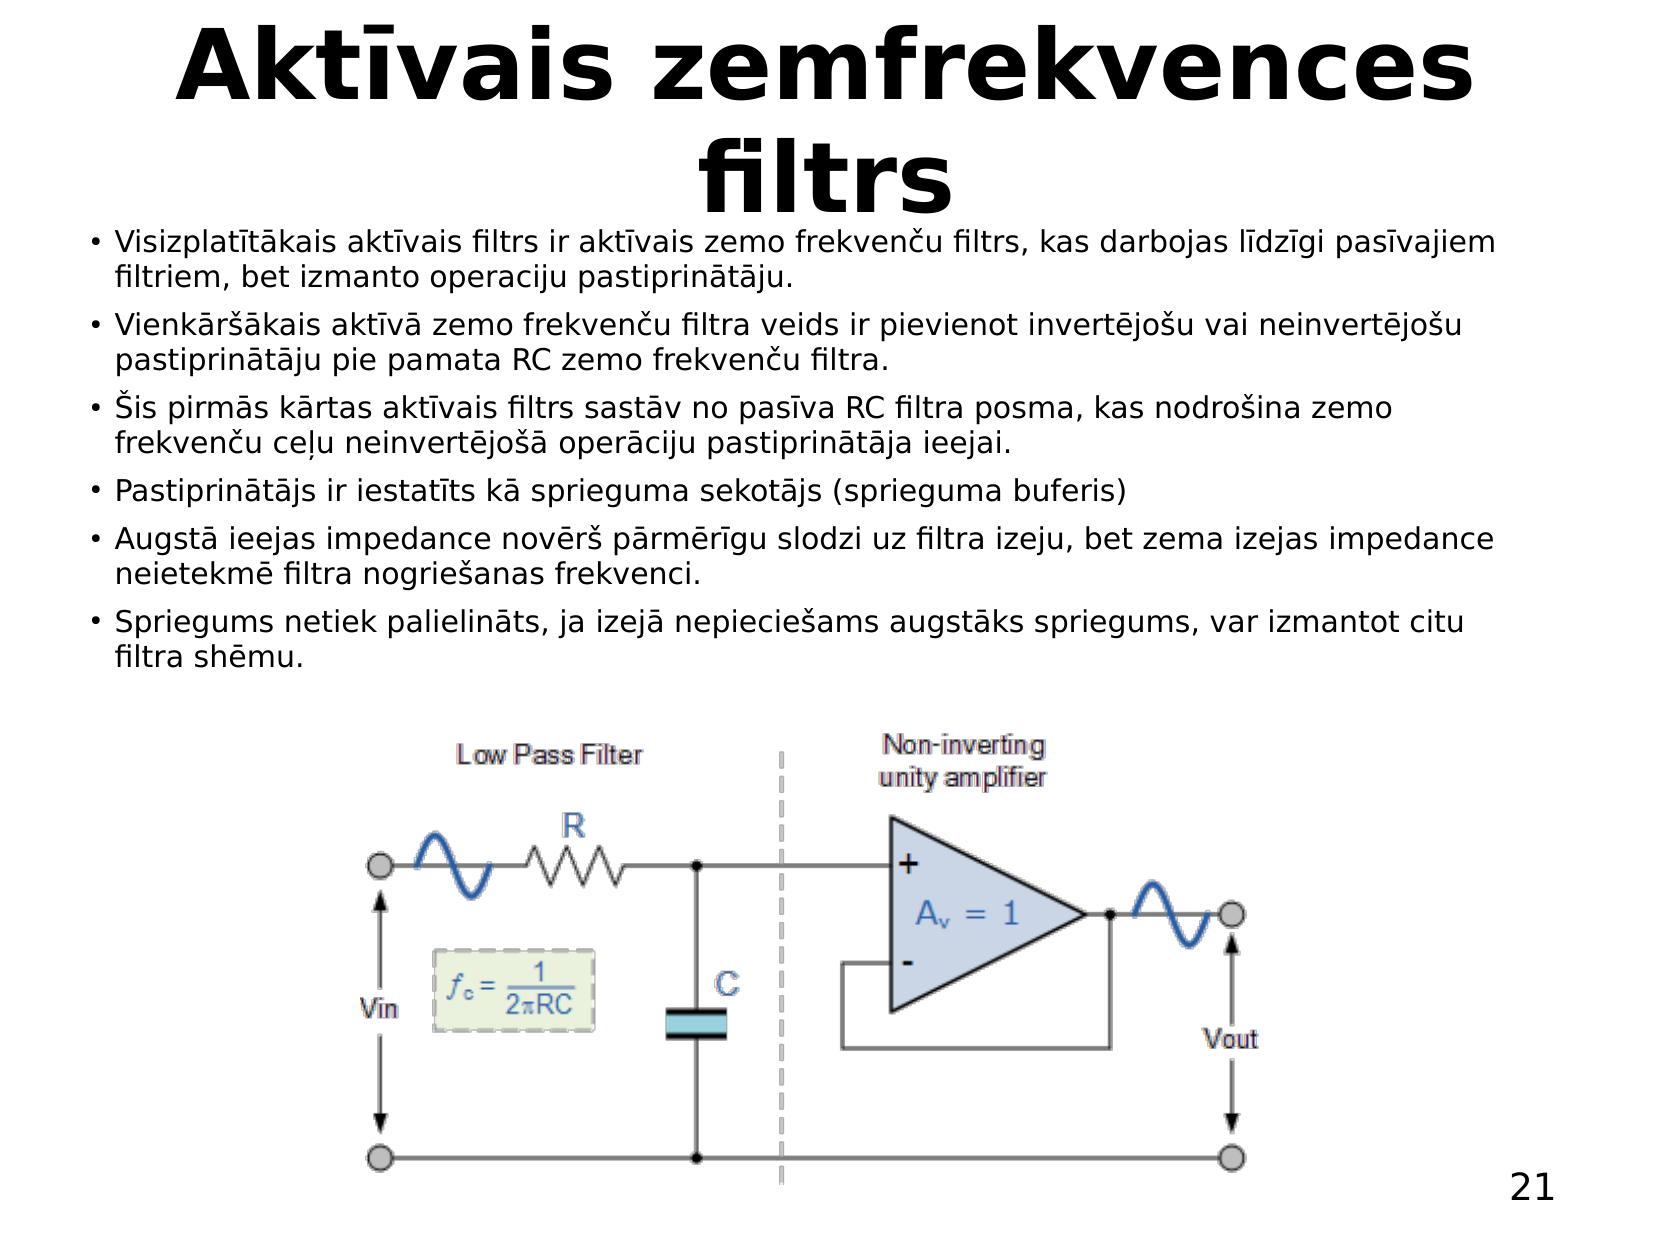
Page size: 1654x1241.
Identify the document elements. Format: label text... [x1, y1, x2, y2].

picture [360, 726, 1261, 1185]
title Aktīvais zemfrekvences filtrs [82, 8, 1571, 236]
list Visizplatītākais aktīvais filtrs ir aktīvais zemo frekvenču filtrs, kas darbojas līdzīgi pasīvajiem filtriem, bet izmanto operaciju pastiprinātāju. Vienkāršākais aktīvā zemo frekvenču filtra veids ir pievienot invertējošu vai neinvertējošu pastiprinātāju pie pamata RC zemo frekvenču filtra. Šis pirmās kārtas aktīvais filtrs sastāv no pasīva RC filtra posma, kas nodrošina zemo frekvenču ceļu neinvertējošā operāciju pastiprinātāja ieejai. Pastiprinātājs ir iestatīts kā sprieguma sekotājs (sprieguma buferis) Augstā ieejas impedance novērš pārmērīgu slodzi uz filtra izeju, bet zema izejas impedance neietekmē filtra nogriešanas frekvenci. Spriegums netiek palielināts, ja izejā nepieciešams augstāks spriegums, var izmantot citu filtra shēmu. [82, 225, 1538, 683]
